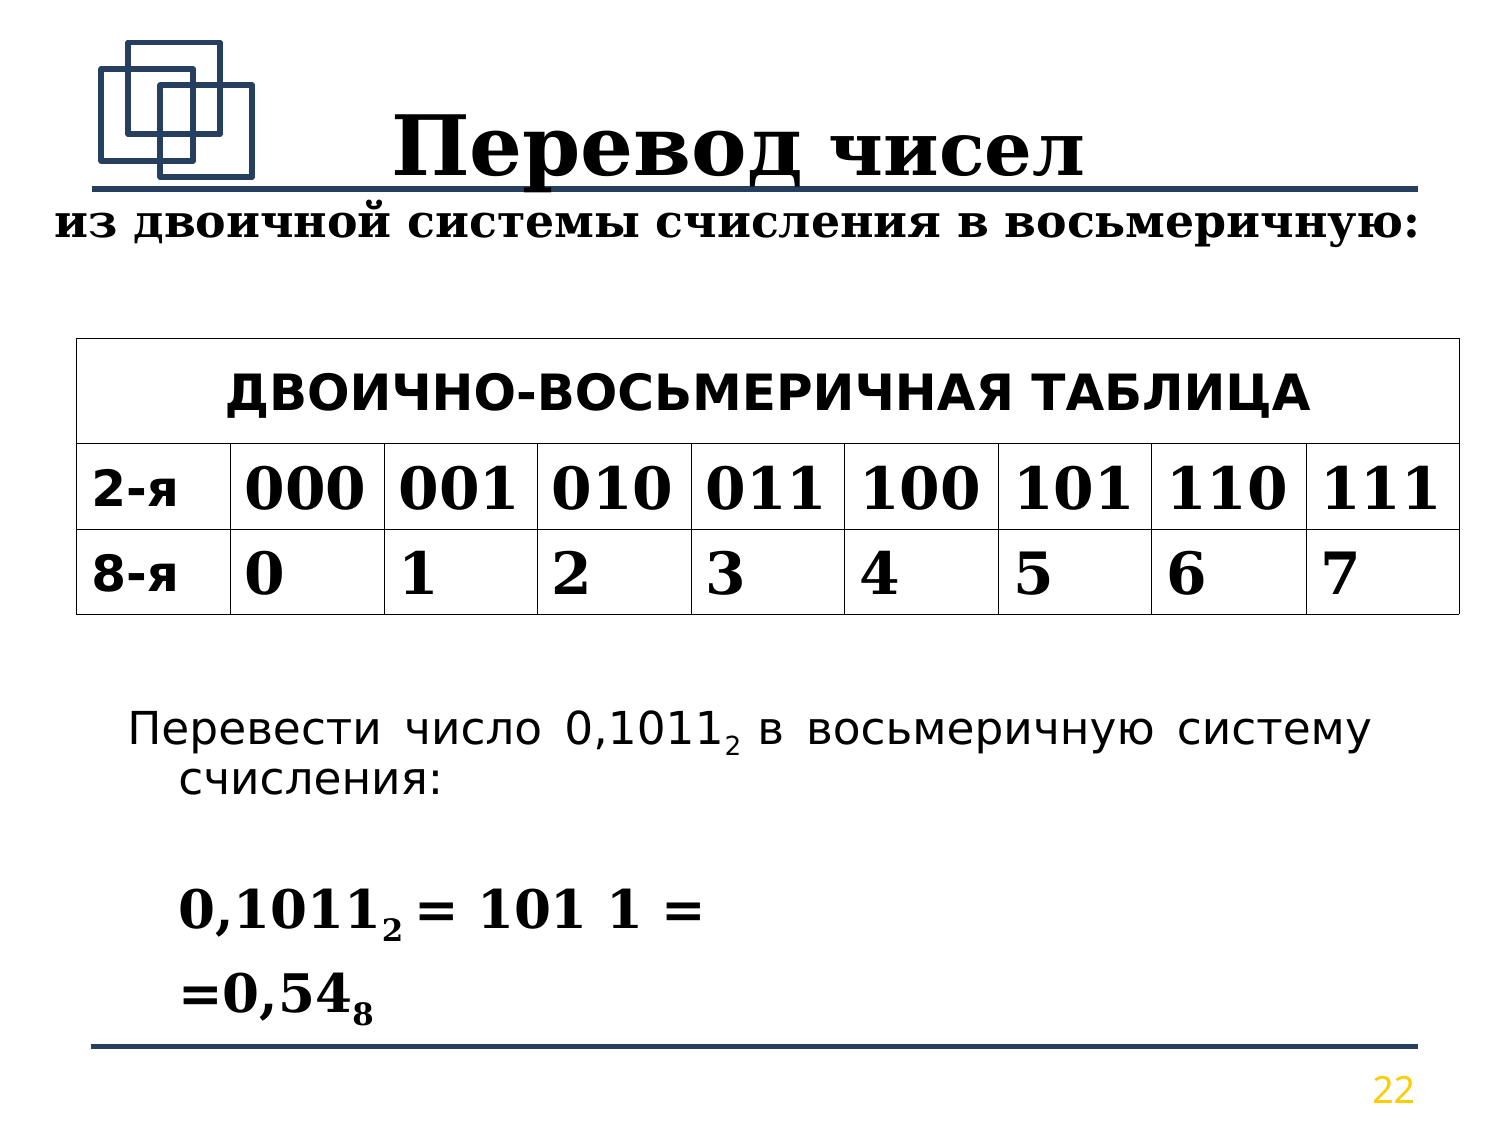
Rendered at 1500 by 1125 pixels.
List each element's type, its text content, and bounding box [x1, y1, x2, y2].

table_cell 010 [538, 444, 691, 529]
table_cell 1 [385, 530, 537, 614]
table_cell 7 [1307, 530, 1459, 614]
table_cell 000 [231, 444, 384, 529]
table_header ДВОИЧНО-ВОСЬМЕРИЧНАЯ ТАБЛИЦА [77, 339, 1459, 443]
table_cell 4 [845, 530, 998, 614]
table_cell 001 [385, 444, 537, 529]
table_cell 0 [231, 530, 384, 614]
table_cell 6 [1152, 530, 1306, 614]
table_cell 8-я [77, 530, 230, 614]
table_cell 110 [1152, 444, 1306, 529]
table_cell 011 [692, 444, 844, 529]
table_cell 5 [999, 530, 1151, 614]
table_cell 2-я [77, 444, 230, 529]
table_cell 111 [1307, 444, 1459, 529]
table_cell 2 [538, 530, 691, 614]
title Перевод чисел из двоичной системы счисления в восьмеричную: [0, 49, 1477, 290]
text_box Перевести число 0,10112 в восьмеричную систему счисления: 0,10112 = 101 1 = =0,548 [112, 691, 1388, 1035]
table_cell 100 [845, 444, 998, 529]
table_cell 3 [692, 530, 844, 614]
table_cell 101 [999, 444, 1151, 529]
